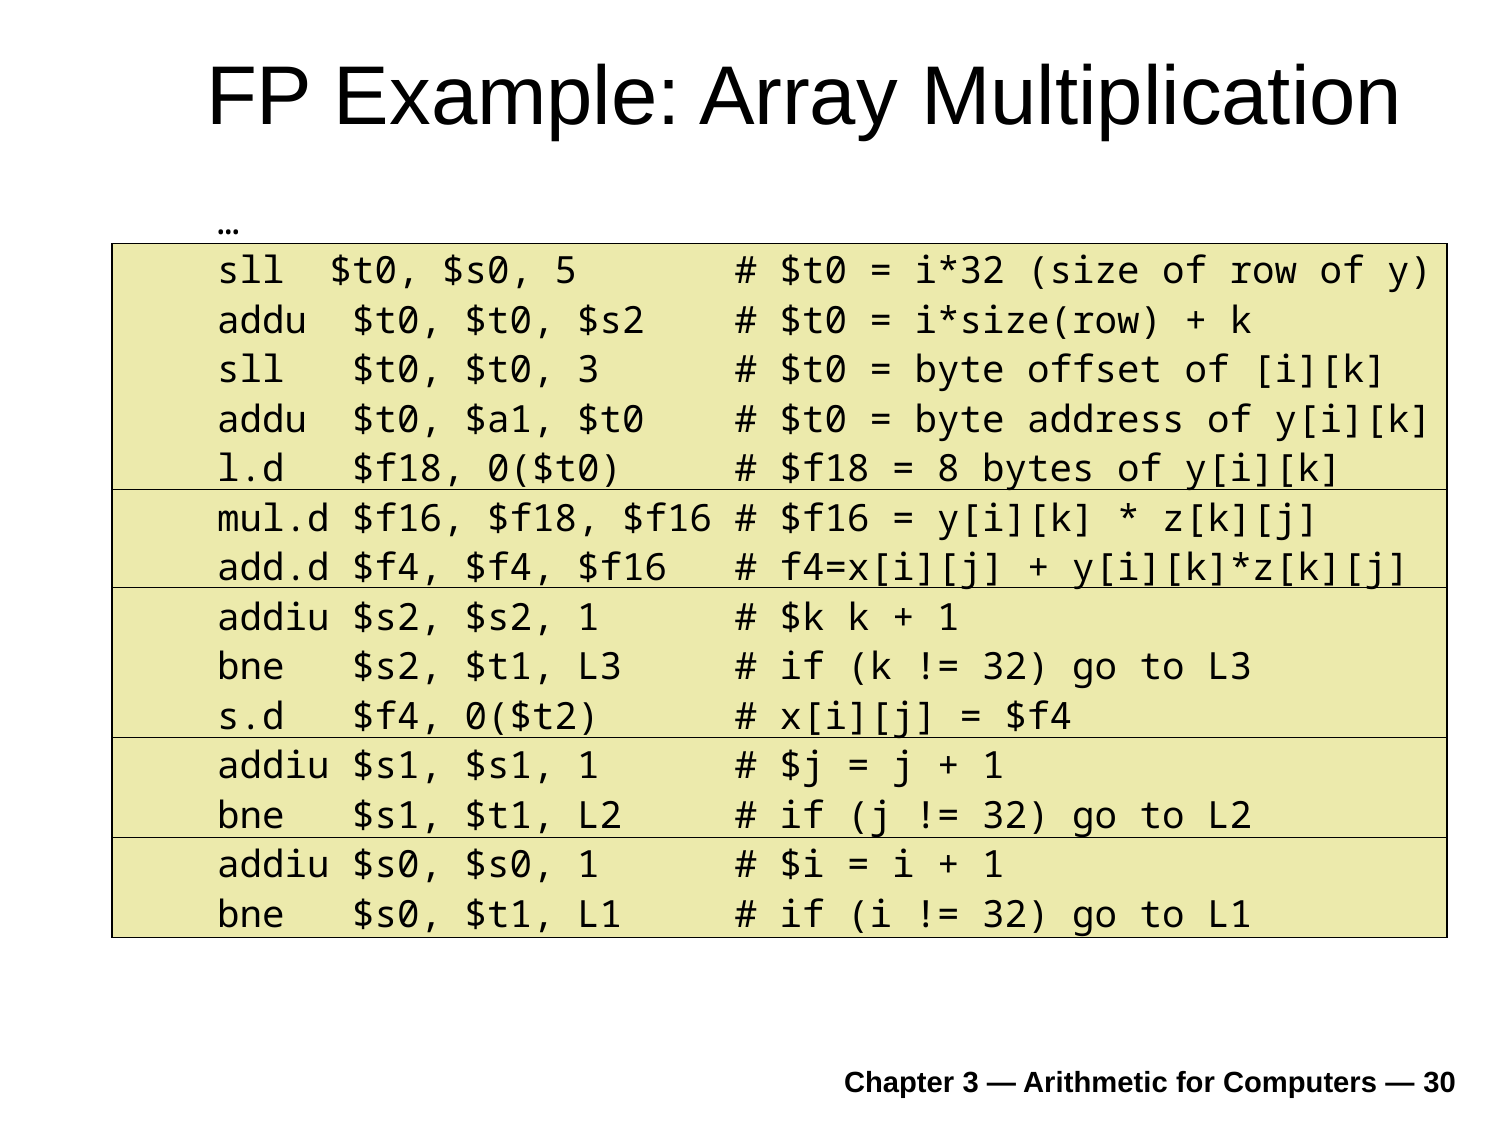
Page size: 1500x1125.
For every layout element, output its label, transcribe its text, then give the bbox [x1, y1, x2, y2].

text_box … sll $t0, $s0, 5 # $t0 = i*32 (size of row of y) addu $t0, $t0, $s2 # $t0 = i*size(row) + k sll $t0, $t0, 3 # $t0 = byte offset of [i][k] addu $t0, $a1, $t0 # $t0 = byte address of y[i][k] l.d $f18, 0($t0) # $f18 = 8 bytes of y[i][k] mul.d $f16, $f18, $f16 # $f16 = y[i][k] * z[k][j] add.d $f4, $f4, $f16 # f4=x[i][j] + y[i][k]*z[k][j] addiu $s2, $s2, 1 # $k k + 1 bne $s2, $t1, L3 # if (k != 32) go to L3 s.d $f4, 0($t2) # x[i][j] = $f4 addiu $s1, $s1, 1 # $j = j + 1 bne $s1, $t1, L2 # if (j != 32) go to L2 addiu $s0, $s0, 1 # $i = i + 1 bne $s0, $t1, L1 # if (i != 32) go to L1 [112, 184, 1469, 1024]
title FP Example: Array Multiplication [112, 33, 1468, 149]
text_box Chapter 3 — Arithmetic for Computers — <number> [277, 1046, 1471, 1106]
